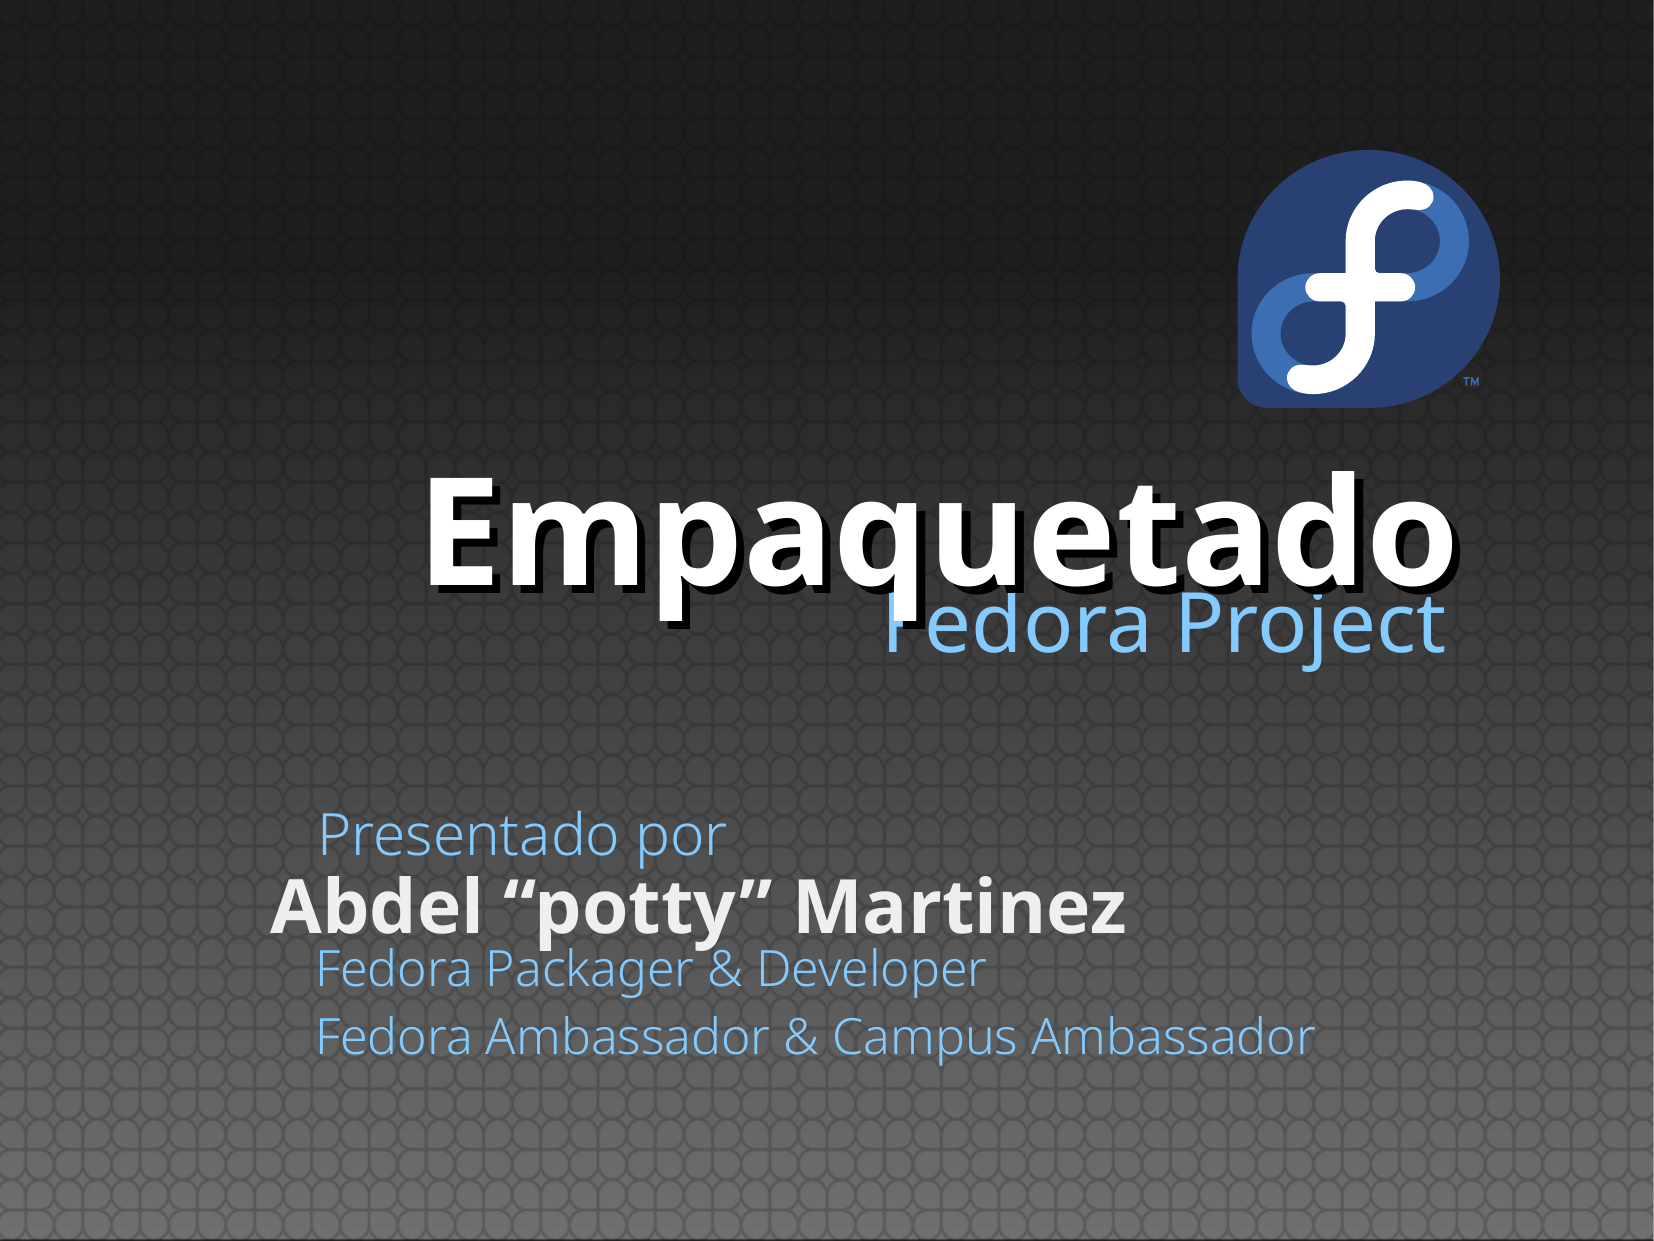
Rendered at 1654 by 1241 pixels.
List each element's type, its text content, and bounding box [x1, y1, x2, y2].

subtitle Fedora Project [100, 601, 1447, 667]
picture [0, 0, 1654, 1241]
text_box Abdel “potty” Martinez [306, 846, 1092, 925]
text_box Fedora Packager & Developer Fedora Ambassador & Campus Ambassador [300, 925, 1337, 1053]
text_box Presentado por [302, 785, 744, 866]
text_box Empaquetado [37, 417, 1475, 601]
